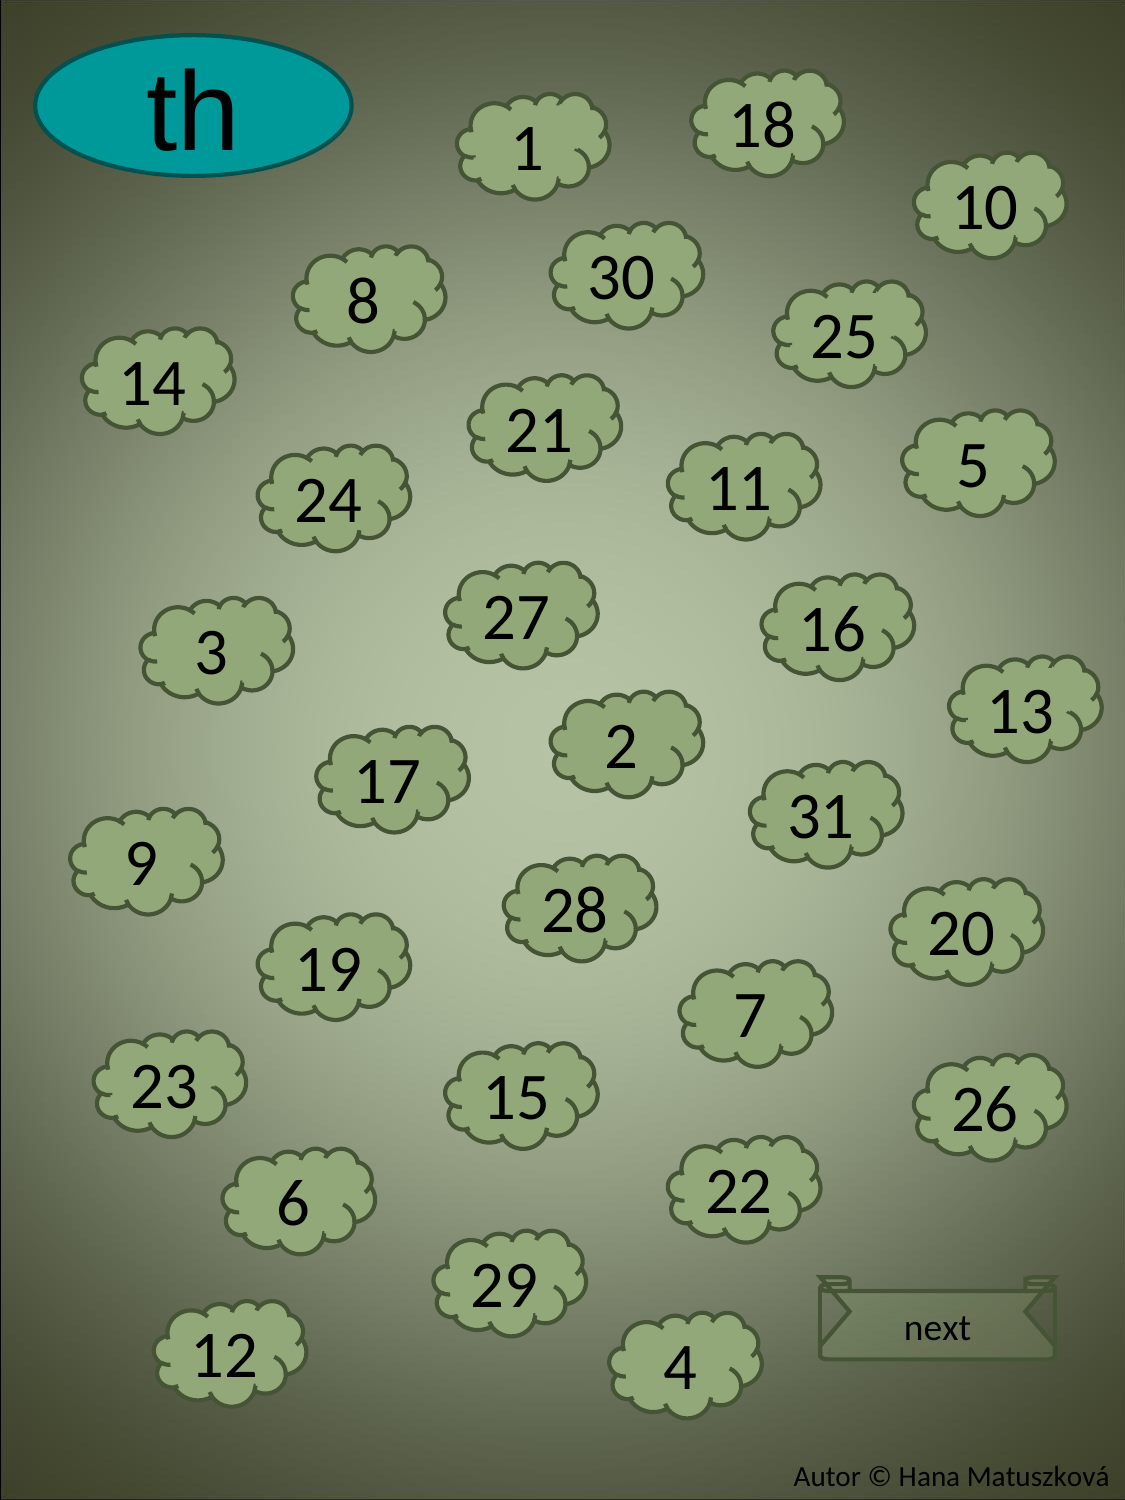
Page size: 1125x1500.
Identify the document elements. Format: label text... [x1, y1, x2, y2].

text_box 26 [913, 1054, 1067, 1161]
text_box 9 [70, 808, 223, 915]
text_box 20 [890, 879, 1044, 985]
text_box 5 [902, 410, 1055, 517]
text_box 24 [257, 445, 411, 552]
text_box 11 [667, 433, 821, 540]
text_box 18 [691, 70, 844, 177]
text_box 2 [550, 691, 704, 798]
text_box 1 [456, 94, 610, 200]
text_box 6 [222, 1148, 376, 1255]
text_box Autor © Hana Matuszková [778, 1449, 1125, 1500]
text_box next [820, 1277, 1055, 1360]
text_box 8 [292, 246, 446, 352]
text_box 17 [316, 726, 469, 833]
text_box 28 [503, 855, 657, 962]
text_box 30 [550, 222, 704, 329]
text_box 7 [679, 961, 833, 1067]
text_box th [35, 35, 352, 176]
text_box 22 [667, 1136, 821, 1243]
text_box 12 [153, 1301, 307, 1407]
picture [0, 0, 1125, 1500]
text_box 19 [257, 914, 411, 1020]
text_box 31 [749, 761, 903, 868]
text_box 14 [81, 328, 235, 434]
text_box 16 [761, 574, 915, 681]
text_box 15 [445, 1043, 598, 1149]
text_box 29 [433, 1230, 587, 1337]
text_box 21 [468, 375, 622, 481]
text_box 25 [773, 281, 926, 388]
text_box 3 [140, 597, 294, 704]
text_box 23 [93, 1031, 247, 1138]
text_box 13 [949, 656, 1102, 763]
text_box 4 [609, 1312, 762, 1419]
text_box 10 [913, 152, 1067, 259]
text_box 27 [445, 562, 598, 669]
